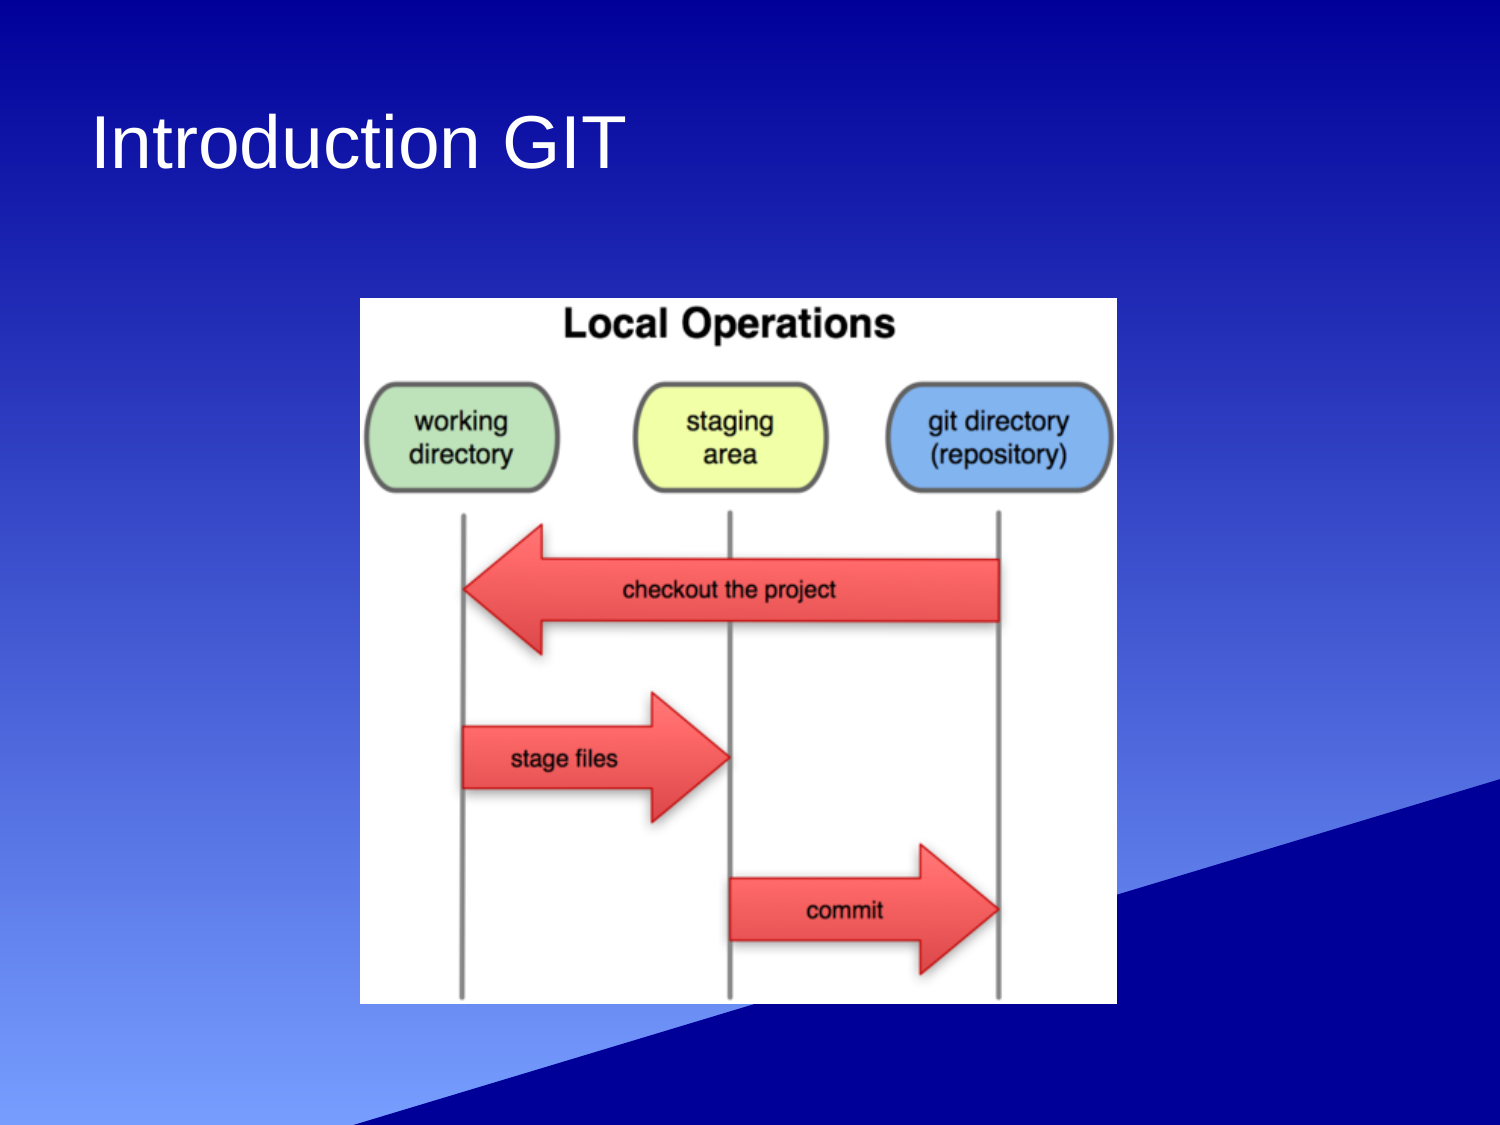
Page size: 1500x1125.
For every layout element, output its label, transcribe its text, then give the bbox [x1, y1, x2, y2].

picture [360, 298, 1117, 1004]
title Introduction GIT [75, 45, 1426, 233]
